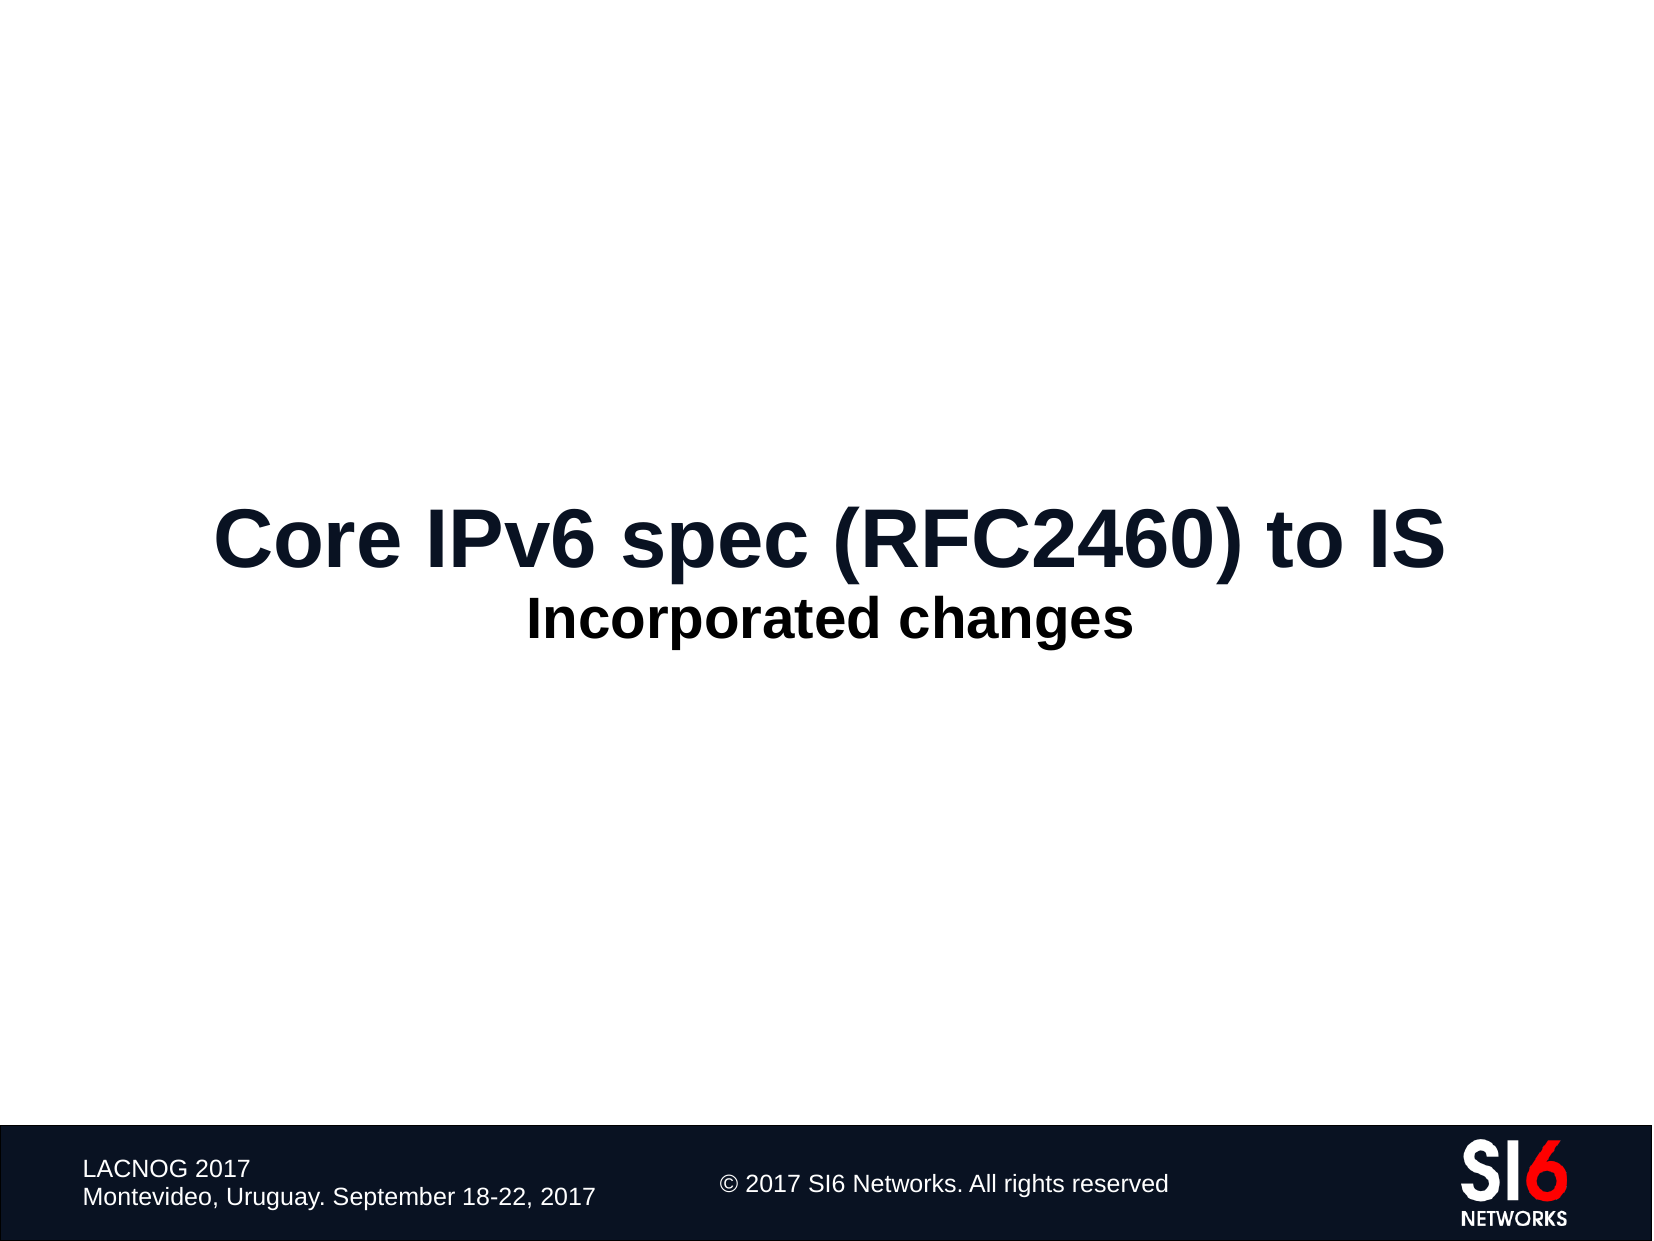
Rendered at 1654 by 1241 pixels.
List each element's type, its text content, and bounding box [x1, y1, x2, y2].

title Core IPv6 spec (RFC2460) to IS Incorporated changes [86, 467, 1576, 676]
picture [1461, 1139, 1567, 1226]
